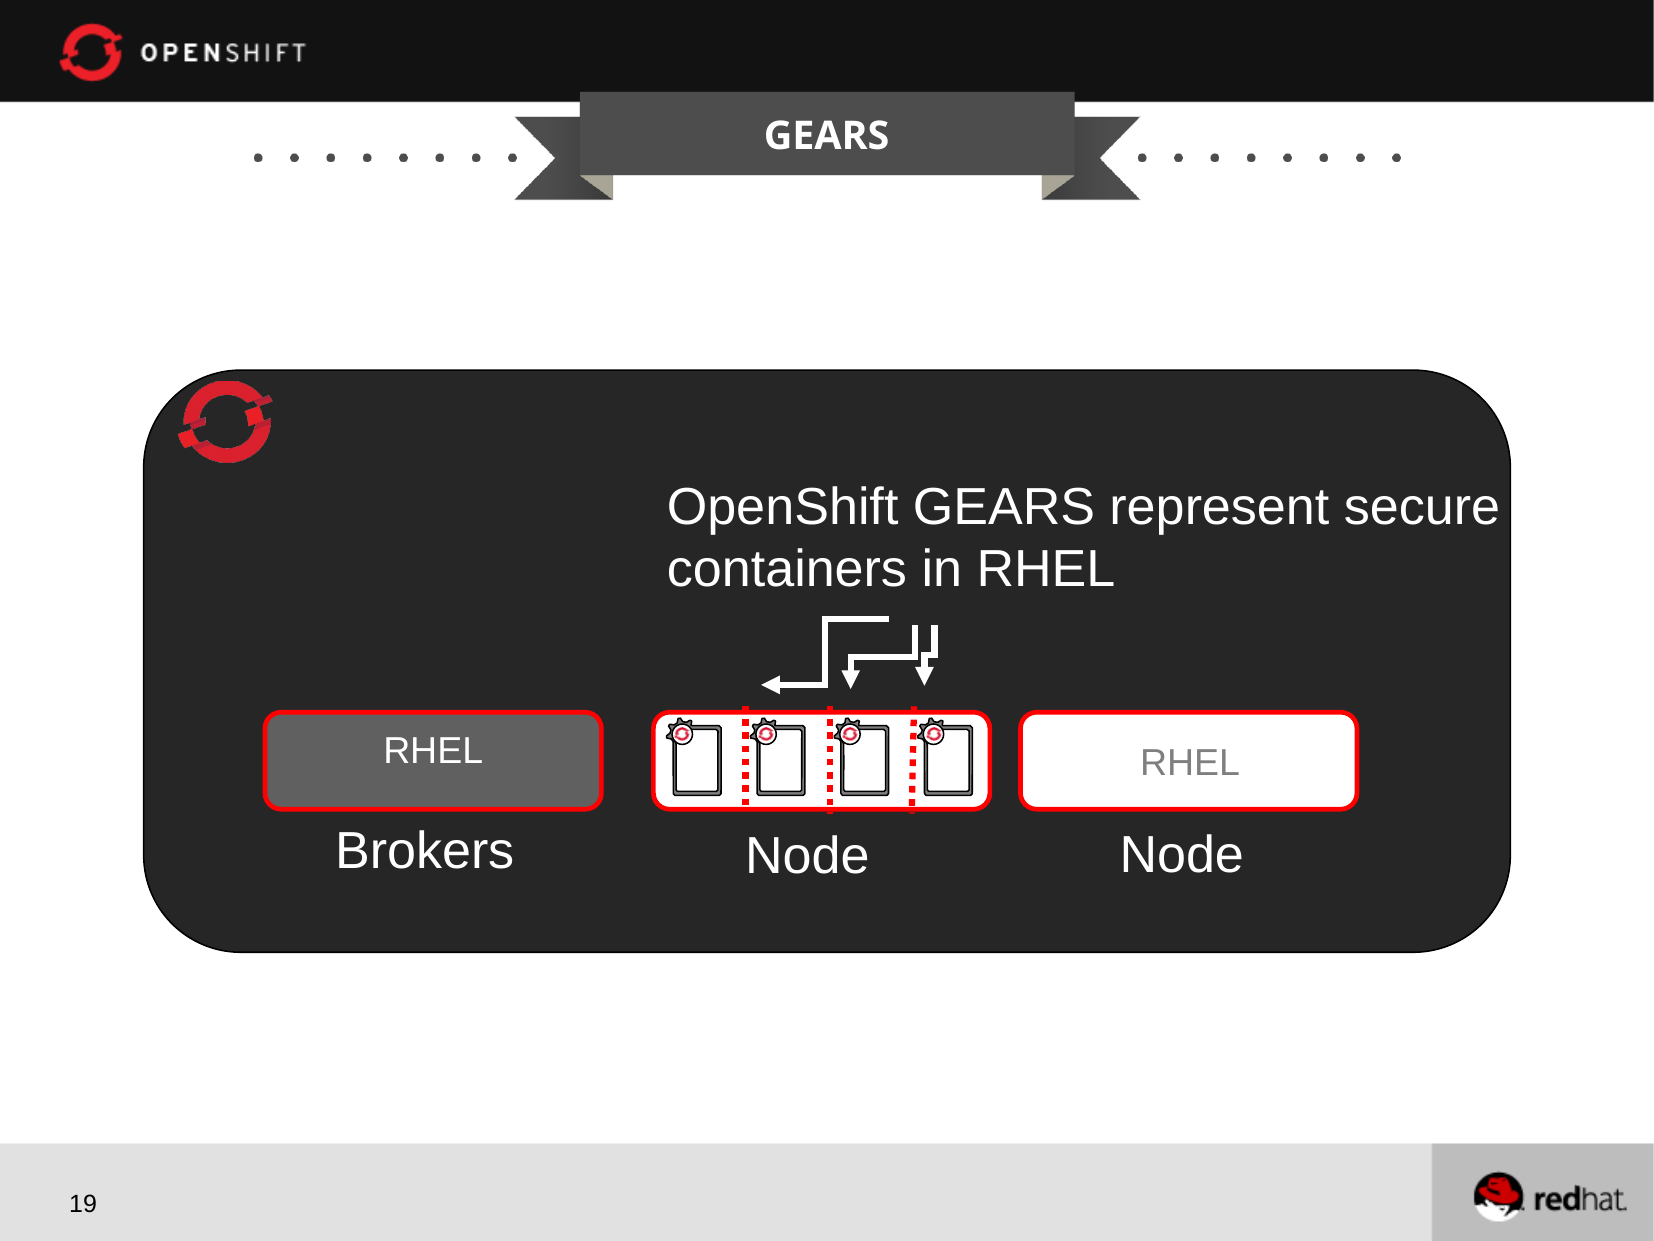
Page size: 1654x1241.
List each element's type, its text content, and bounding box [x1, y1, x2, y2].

picture [0, 0, 1654, 1241]
text_box Brokers [320, 809, 530, 887]
text_box OpenShift GEARS represent secure containers in RHEL [650, 463, 1578, 606]
text_box [143, 370, 1511, 953]
text_box RHEL [264, 718, 602, 778]
text_box Node [730, 814, 885, 892]
text_box Node [1104, 813, 1260, 891]
text_box RHEL [1021, 730, 1359, 791]
text_box GEARS [581, 101, 1073, 166]
